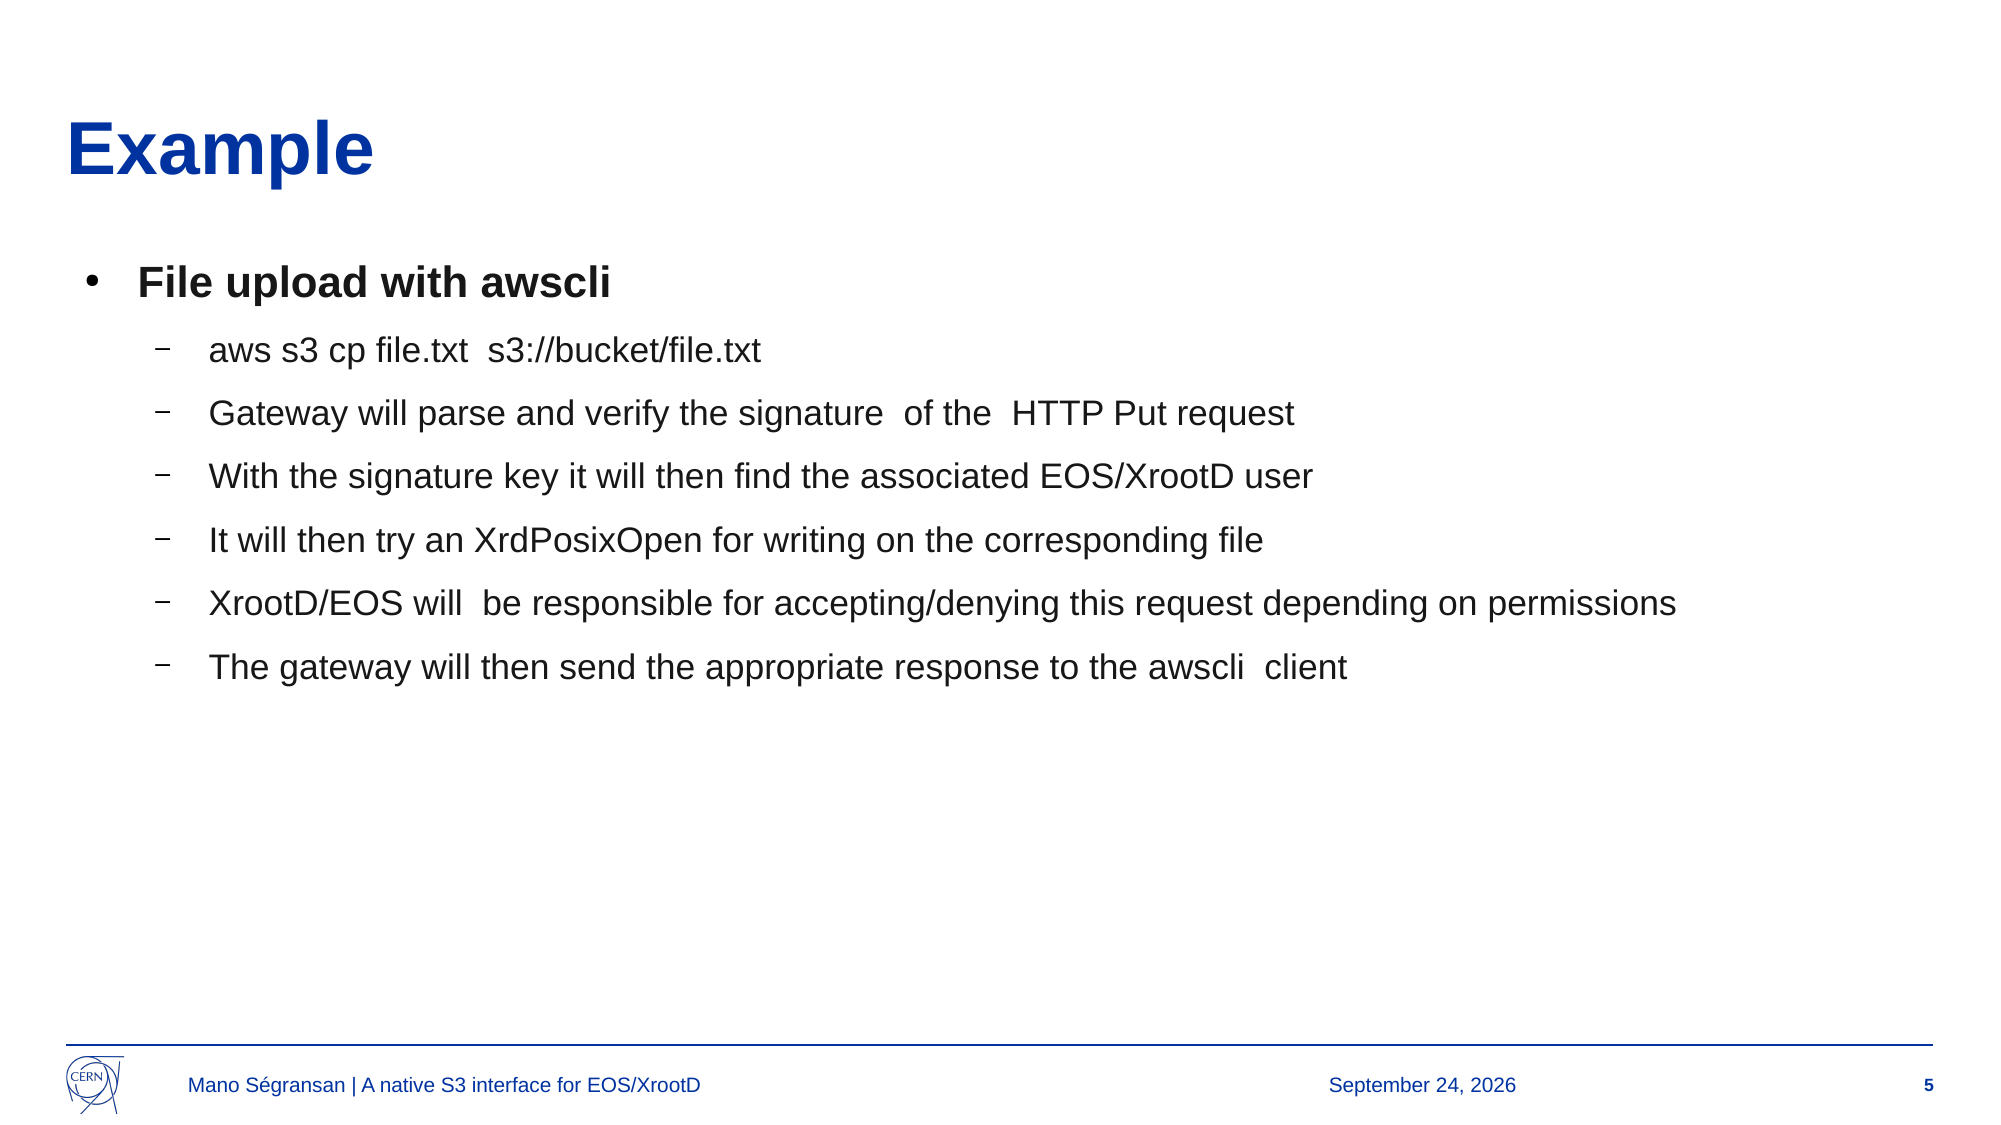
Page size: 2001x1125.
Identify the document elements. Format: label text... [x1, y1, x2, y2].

title Example [66, 61, 1933, 237]
list File upload with awscli aws s3 cp file.txt s3://bucket/file.txt Gateway will parse and verify the signature of the HTTP Put request With the signature key it will then find the associated EOS/XrootD user It will then try an XrdPosixOpen for writing on the corresponding file XrootD/EOS will be responsible for accepting/denying this request depending on permissions The gateway will then send the appropriate response to the awscli client [66, 262, 1933, 976]
